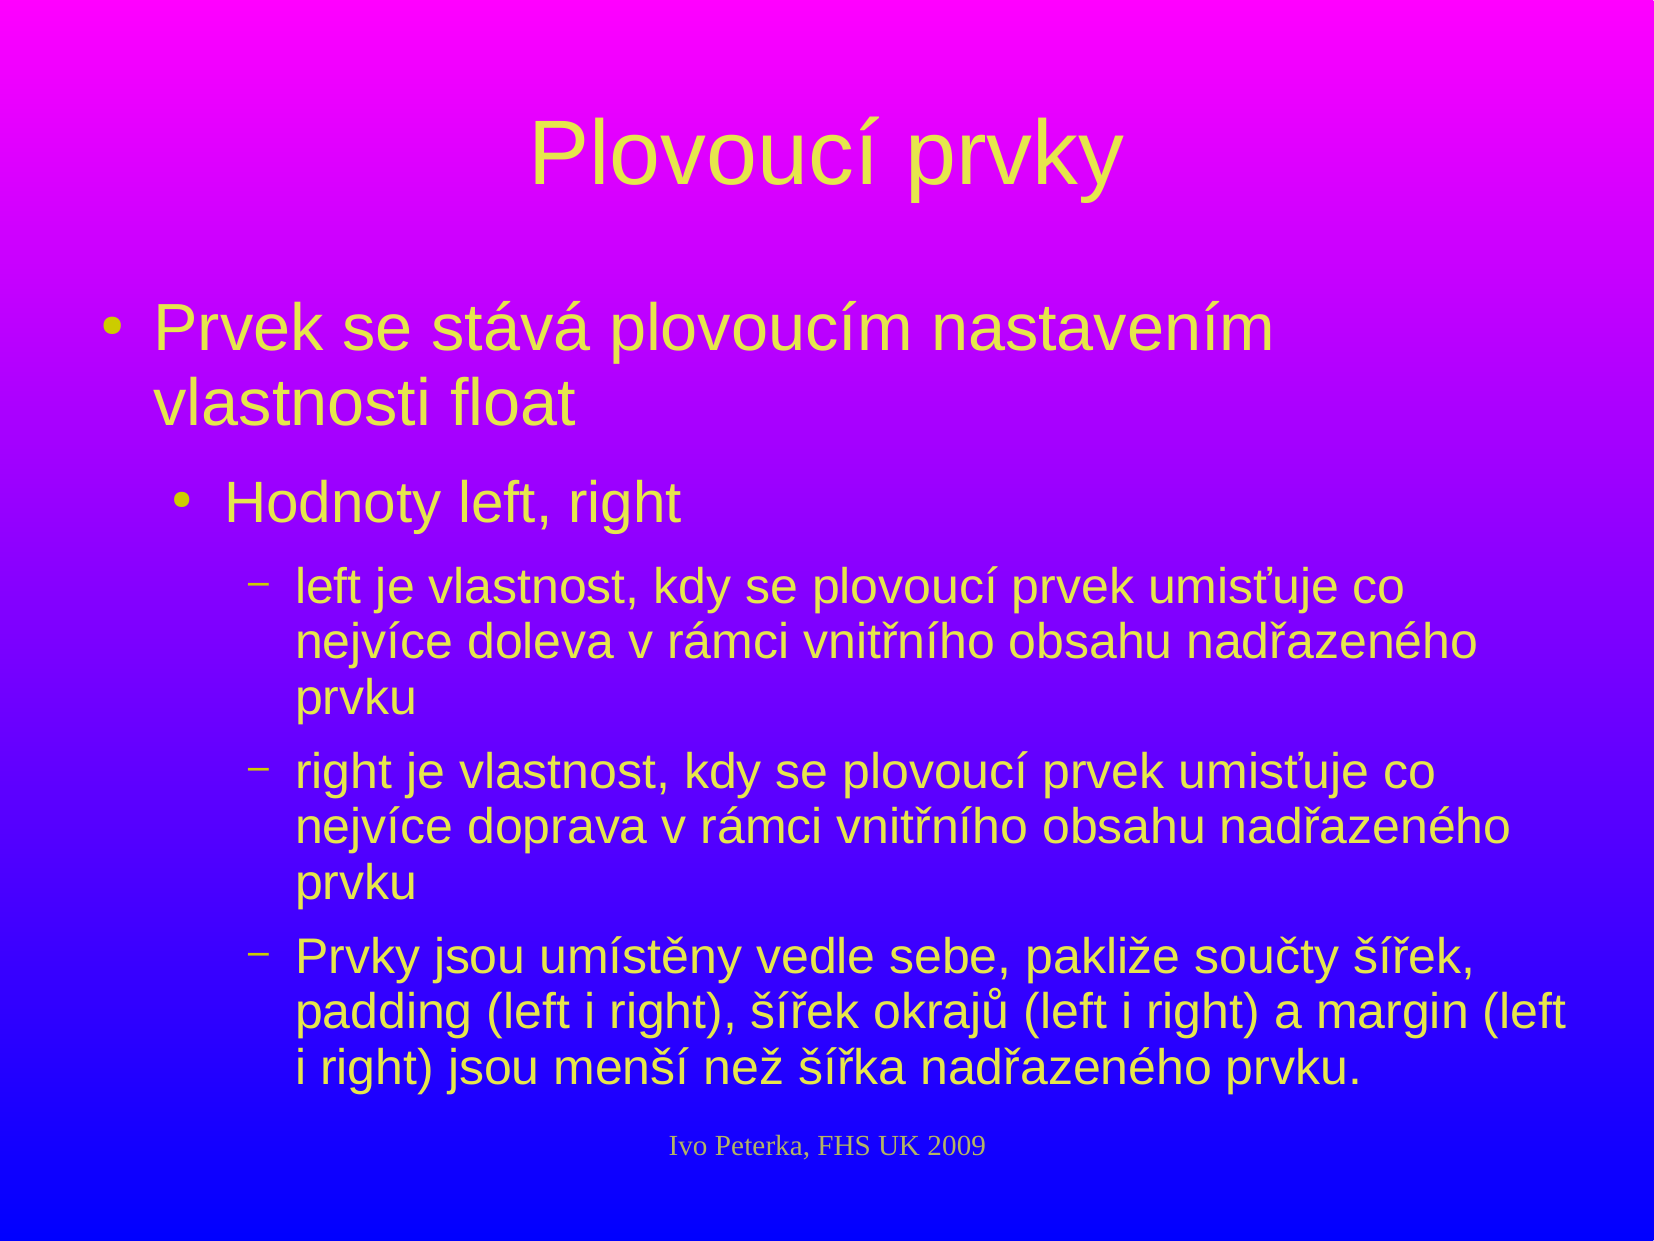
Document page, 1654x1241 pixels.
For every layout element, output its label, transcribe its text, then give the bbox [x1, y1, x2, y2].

list Prvek se stává plovoucím nastavením vlastnosti float Hodnoty left, right left je vlastnost, kdy se plovoucí prvek umisťuje co nejvíce doleva v rámci vnitřního obsahu nadřazeného prvku right je vlastnost, kdy se plovoucí prvek umisťuje co nejvíce doprava v rámci vnitřního obsahu nadřazeného prvku Prvky jsou umístěny vedle sebe, pakliže součty šířek, padding (left i right), šířek okrajů (left i right) a margin (left i right) jsou menší než šířka nadřazeného prvku. [82, 290, 1571, 1095]
title Plovoucí prvky [82, 56, 1571, 250]
